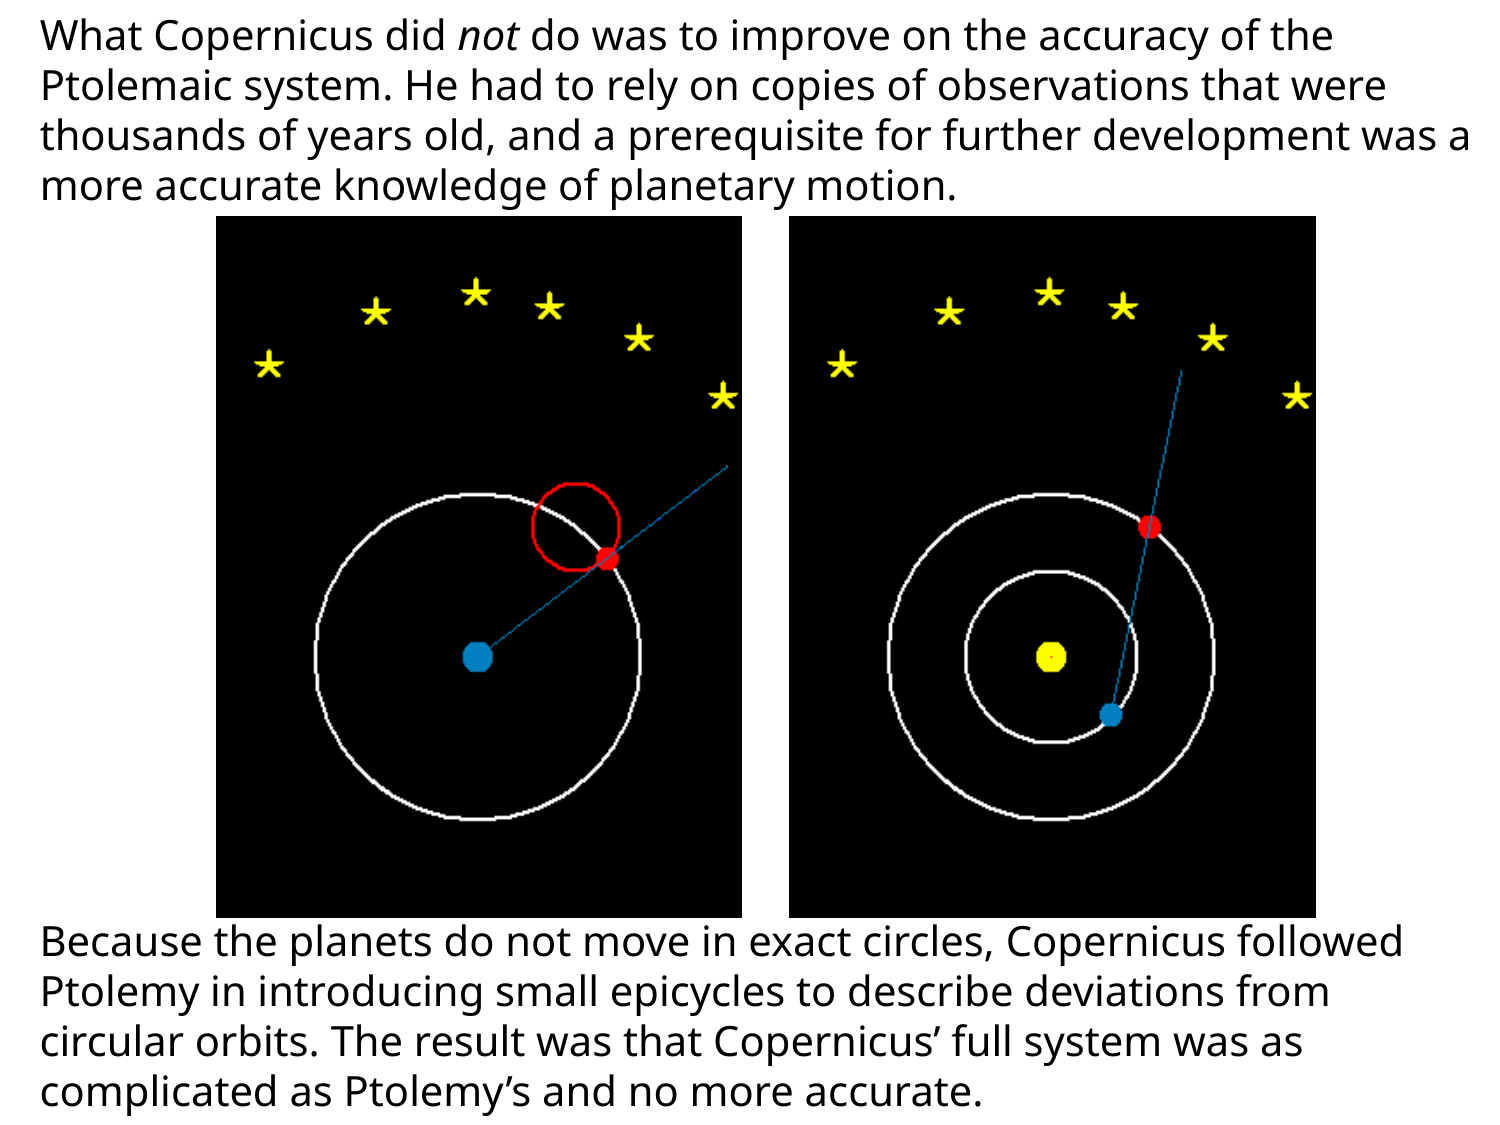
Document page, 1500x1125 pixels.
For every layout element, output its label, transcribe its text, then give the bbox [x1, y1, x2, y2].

picture [216, 216, 742, 918]
text_box What Copernicus did not do was to improve on the accuracy of the Ptolemaic system. He had to rely on copies of observations that were thousands of years old, and a prerequisite for further development was a more accurate knowledge of planetary motion. [24, 1, 1500, 217]
text_box Because the planets do not move in exact circles, Copernicus followed Ptolemy in introducing small epicycles to describe deviations from circular orbits. The result was that Copernicus’ full system was as complicated as Ptolemy’s and no more accurate. [24, 907, 1473, 1122]
picture [789, 216, 1316, 918]
